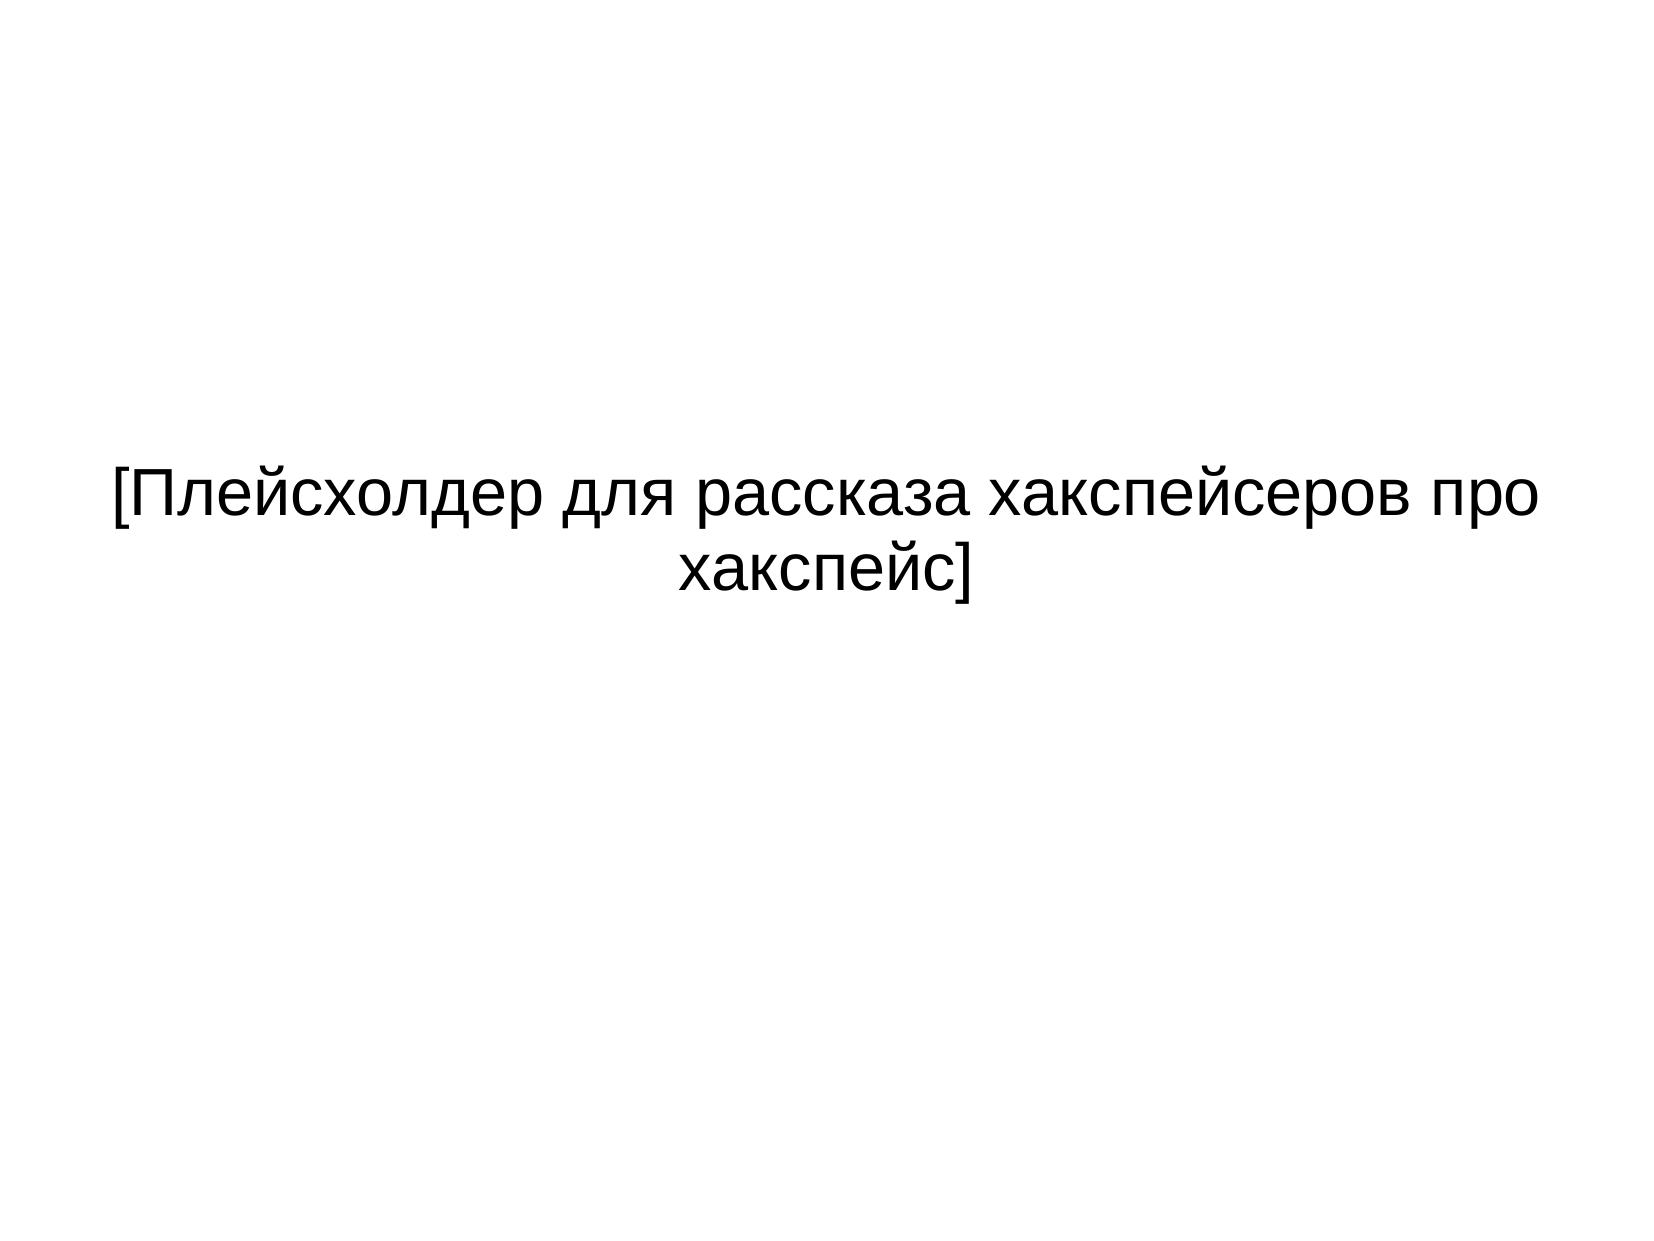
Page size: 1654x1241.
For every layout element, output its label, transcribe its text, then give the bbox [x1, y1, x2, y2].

subtitle [Плейсхолдер для рассказа хакспейсеров про хакспейс] [82, 49, 1571, 1010]
